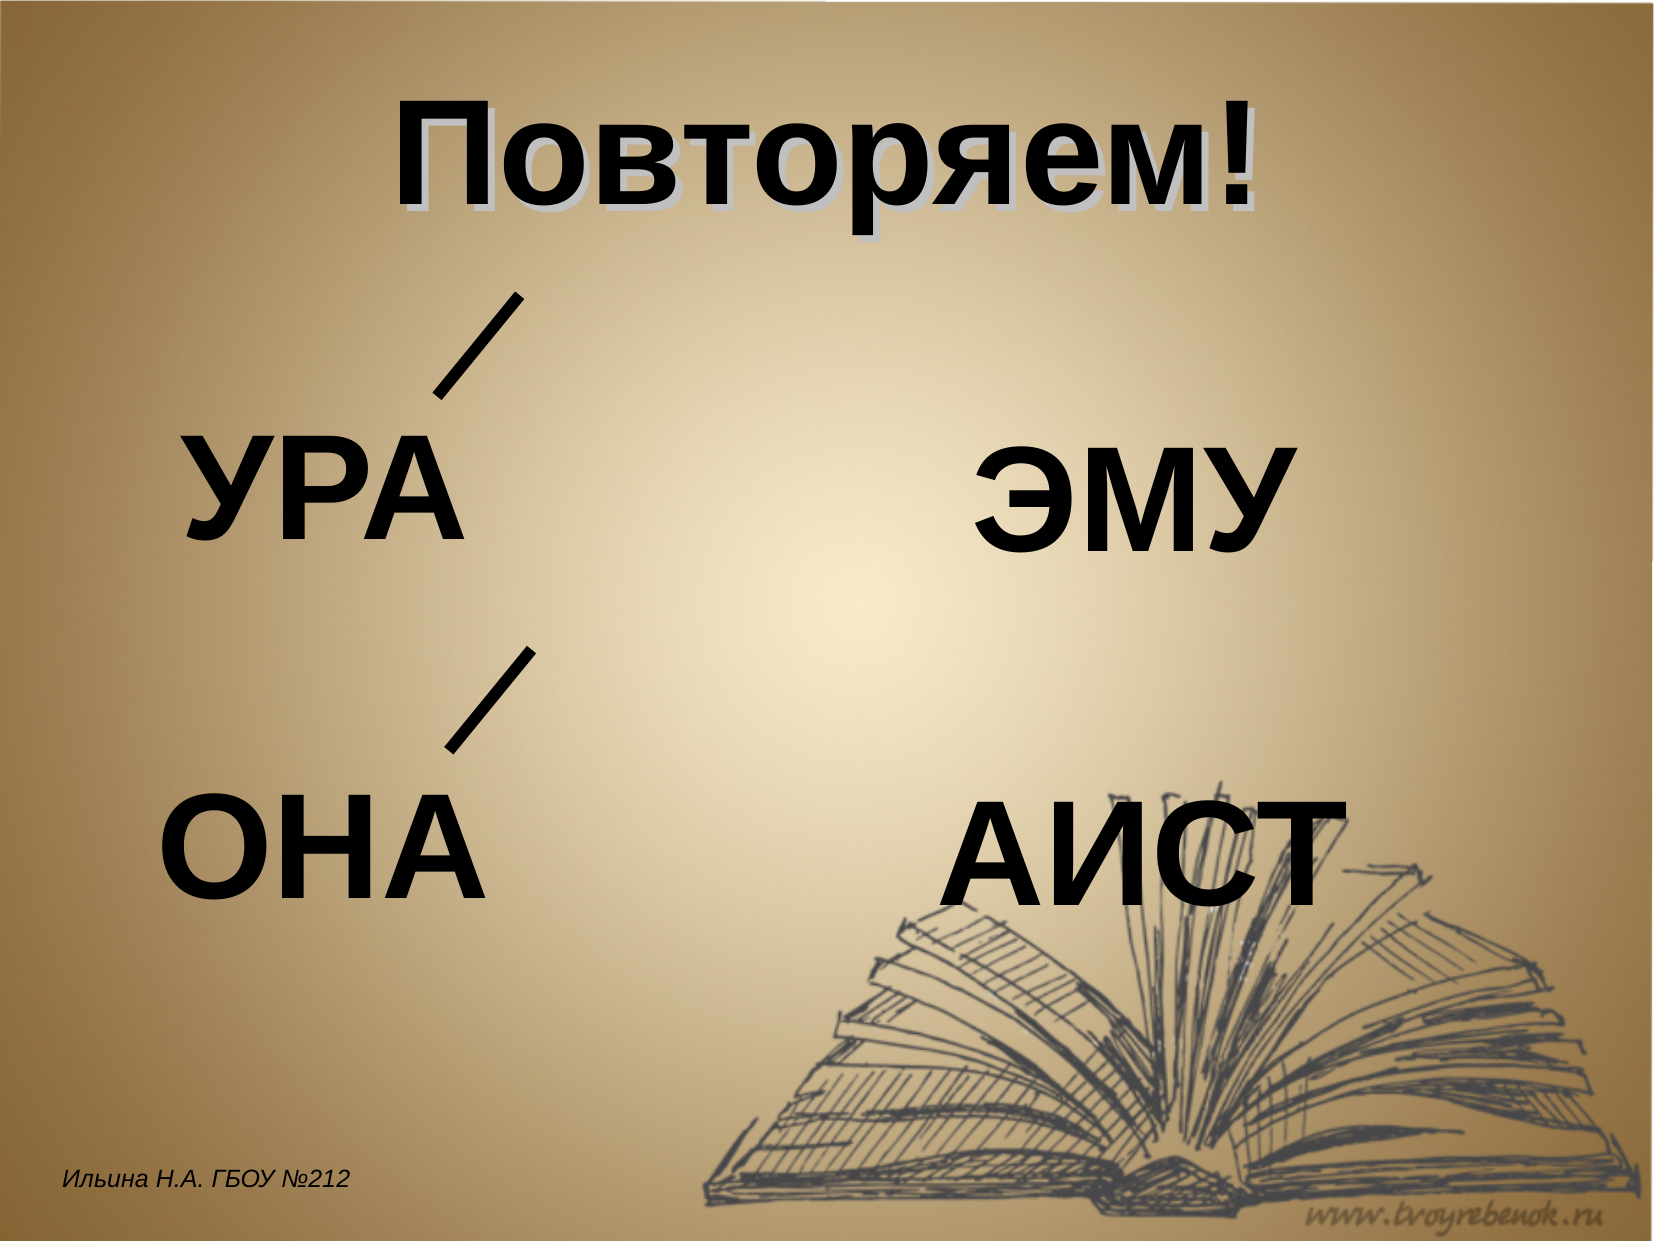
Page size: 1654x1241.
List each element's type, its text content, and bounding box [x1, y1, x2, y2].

text_box ЭМУ [956, 408, 1406, 591]
text_box УРА [165, 396, 615, 579]
text_box ОНА [141, 755, 591, 939]
picture [0, 0, 1654, 1241]
text_box АИСТ [921, 762, 1371, 945]
title Повторяем! [82, 49, 1571, 257]
text_box Ильина Н.А. ГБОУ №212 [47, 1157, 626, 1201]
